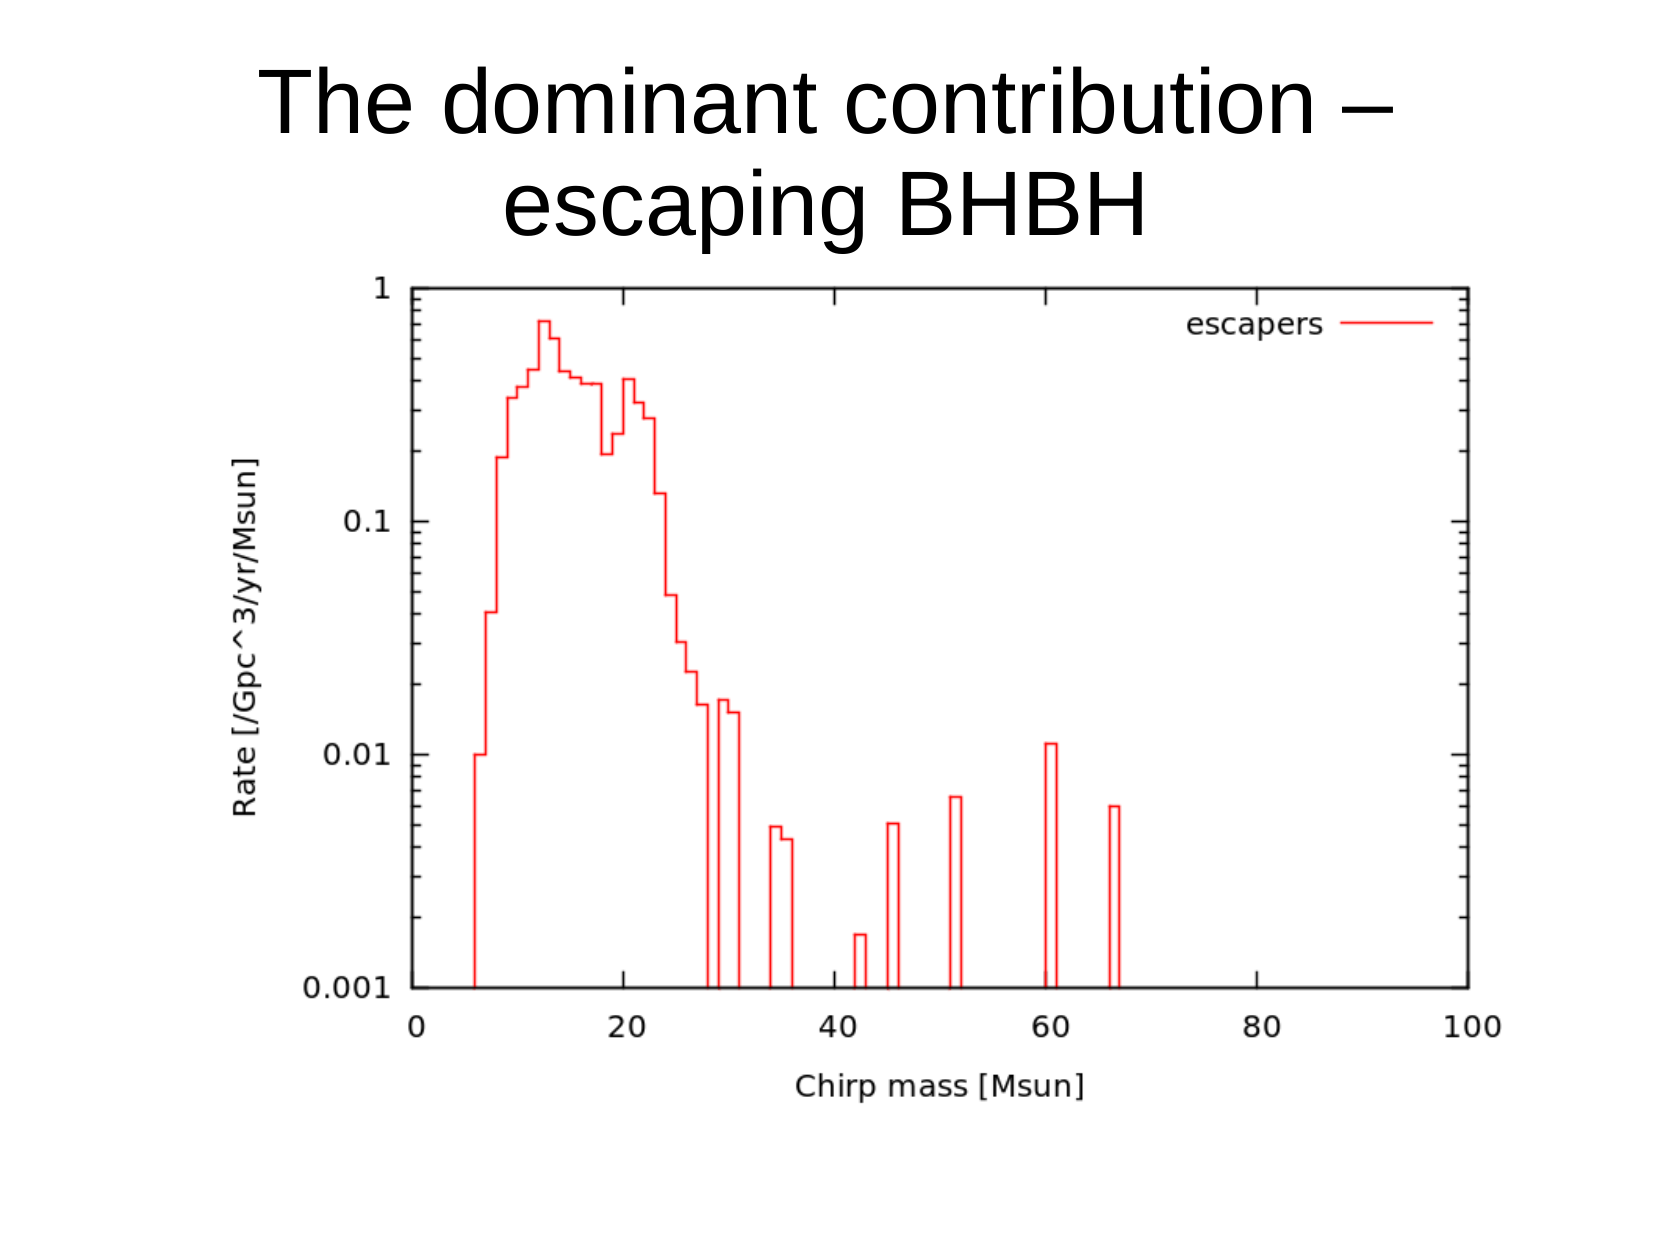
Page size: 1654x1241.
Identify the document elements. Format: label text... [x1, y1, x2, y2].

picture [224, 255, 1516, 1111]
title The dominant contribution – escaping BHBH [82, 49, 1571, 257]
